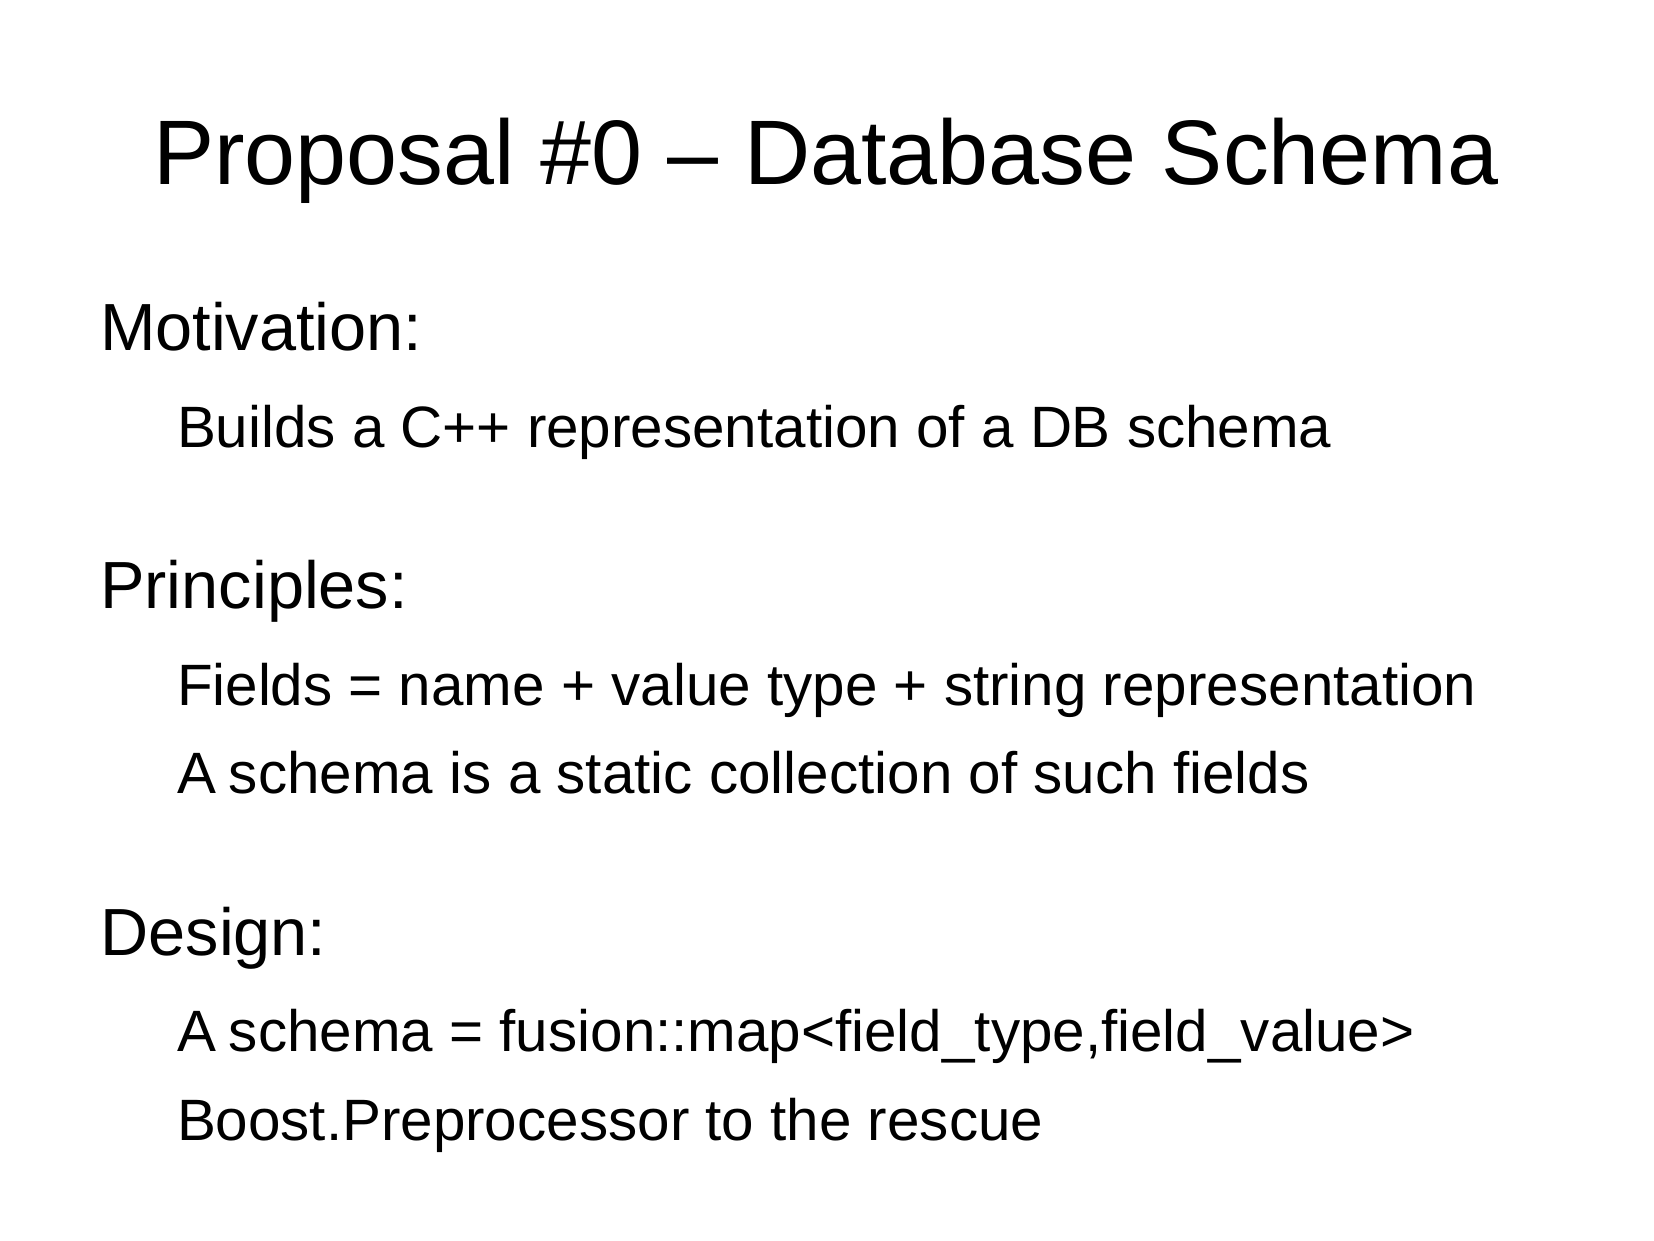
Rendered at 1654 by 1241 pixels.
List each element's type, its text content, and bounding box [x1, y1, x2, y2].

title Proposal #0 – Database Schema [82, 49, 1571, 257]
list Motivation: Builds a C++ representation of a DB schema Principles: Fields = name + value type + string representation A schema is a static collection of such fields Design: A schema = fusion::map<field_type,field_value> Boost.Preprocessor to the rescue [82, 290, 1571, 1153]
